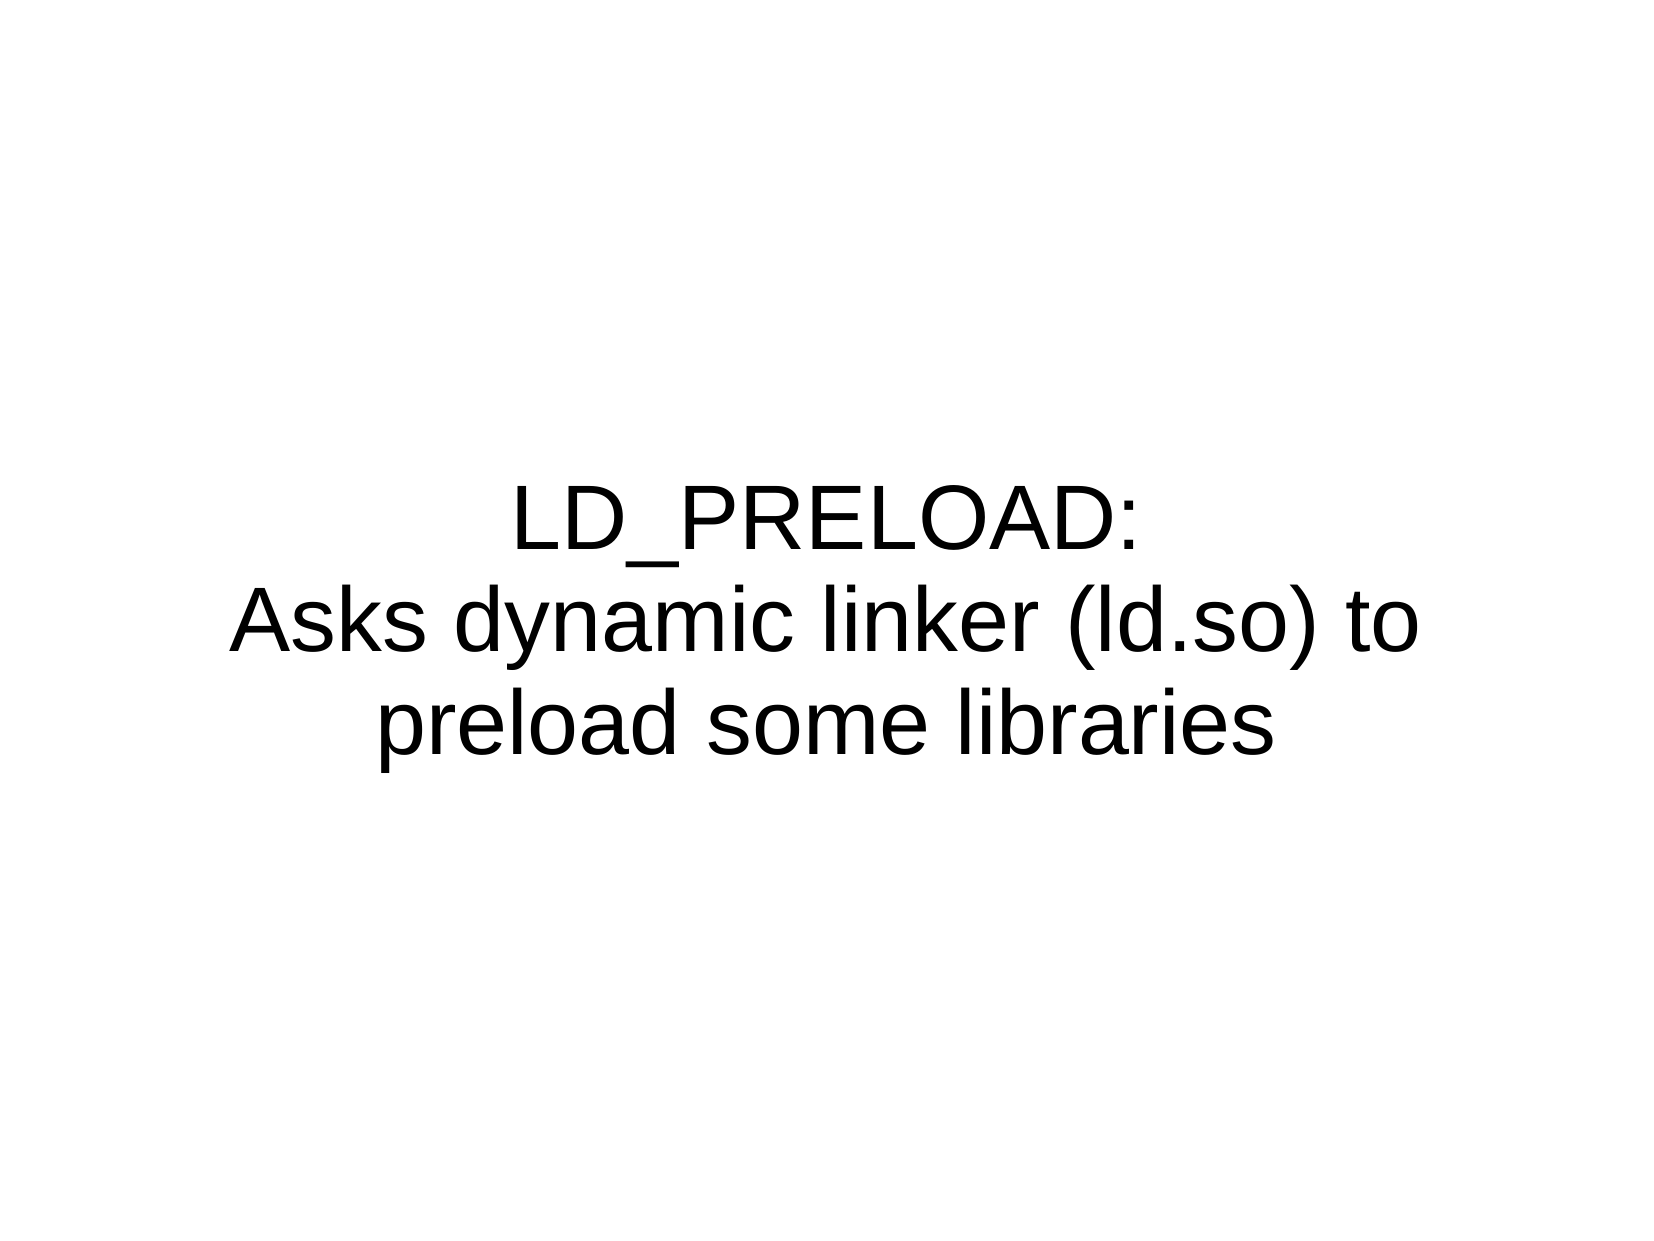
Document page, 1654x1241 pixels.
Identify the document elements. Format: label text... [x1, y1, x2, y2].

title LD_PRELOAD: Asks dynamic linker (ld.so) to preload some libraries [82, 466, 1571, 774]
